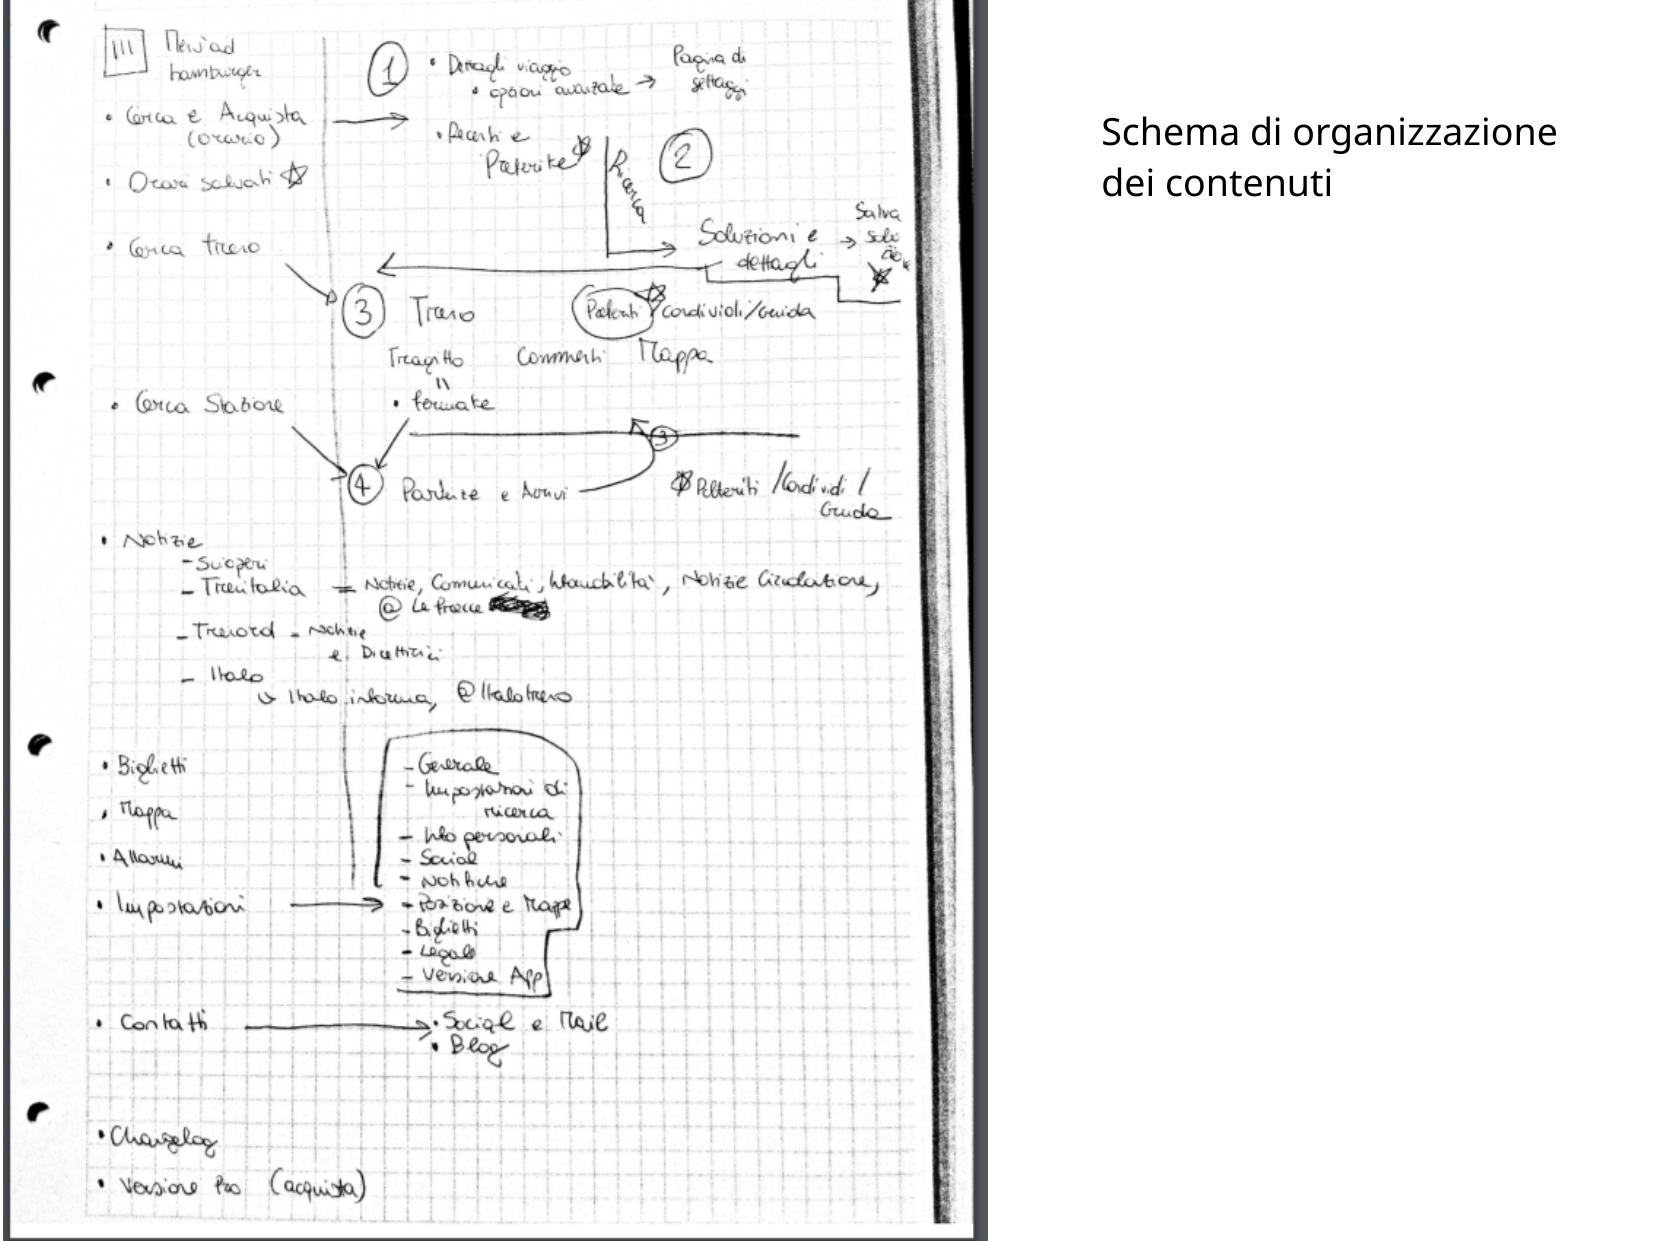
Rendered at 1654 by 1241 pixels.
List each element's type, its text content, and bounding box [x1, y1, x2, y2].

picture [3, 0, 988, 1241]
text_box Schema di organizzazione dei contenuti [1086, 98, 1619, 390]
